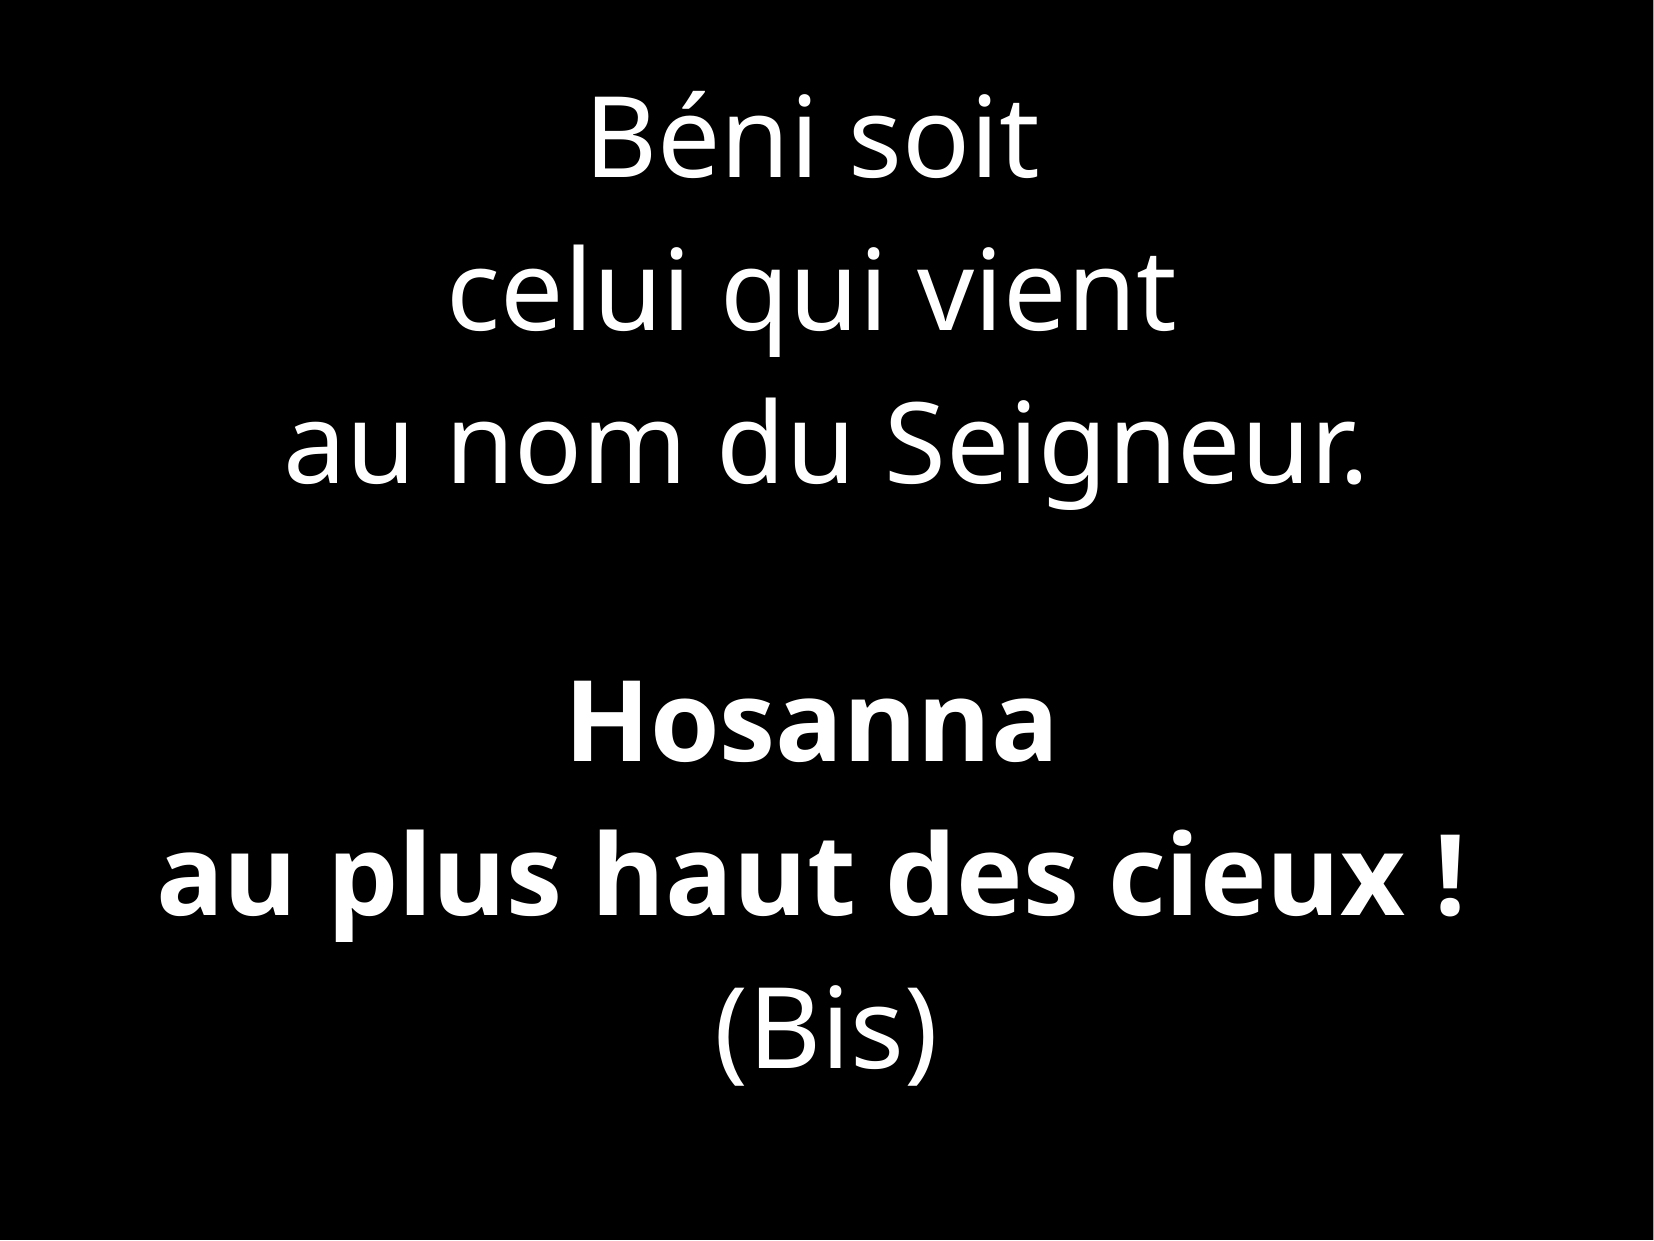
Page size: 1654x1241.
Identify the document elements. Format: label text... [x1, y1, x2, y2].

subtitle Béni soit celui qui vient au nom du Seigneur. Hosanna au plus haut des cieux ! (Bis) [0, 0, 1654, 1241]
